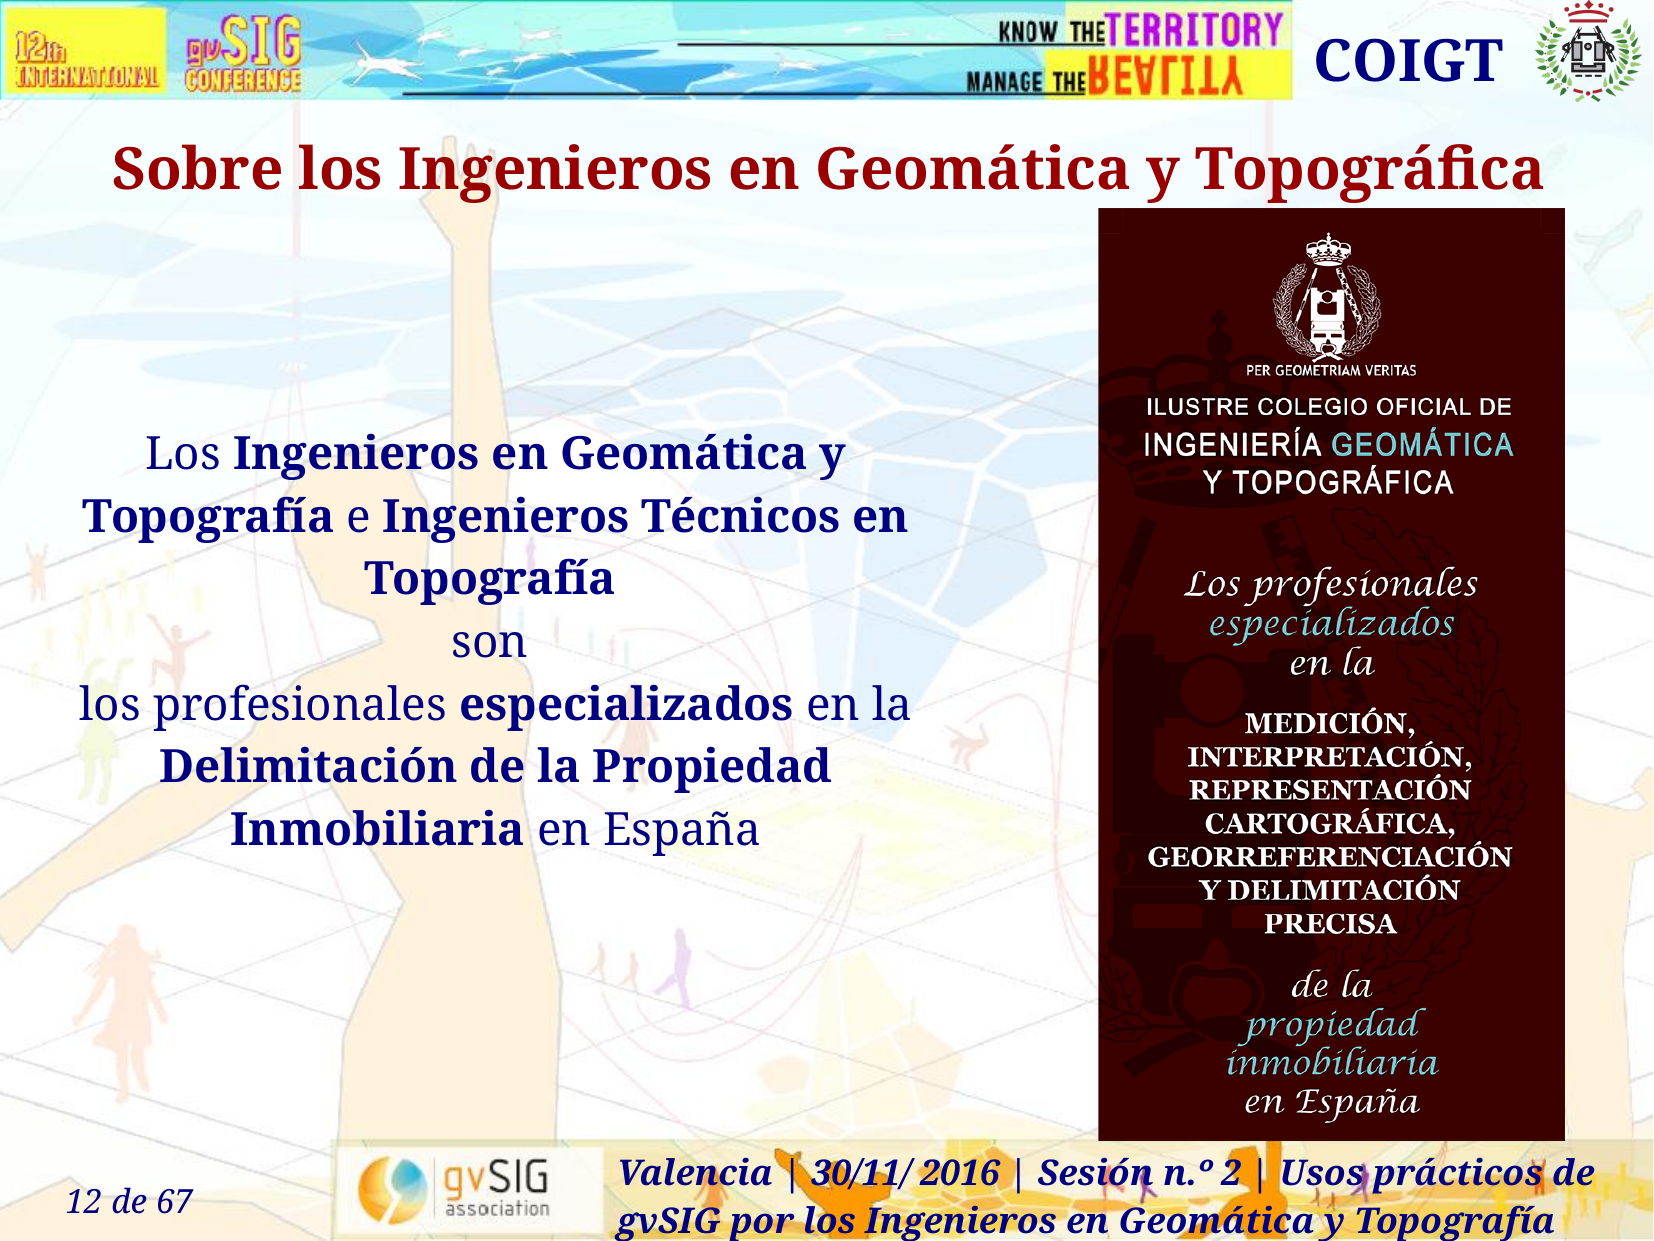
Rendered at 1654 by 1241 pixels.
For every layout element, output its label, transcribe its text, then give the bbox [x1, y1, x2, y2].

text_box COIGT [1299, 12, 1654, 148]
picture [0, 0, 1654, 1241]
text_box Los Ingenieros en Geomática y Topografía e Ingenieros Técnicos en Topografía son los profesionales especializados en la Delimitación de la Propiedad Inmobiliaria en España [23, 413, 969, 1111]
text_box <número> de 67 [50, 1170, 383, 1241]
text_box Sobre los Ingenieros en Geomática y Topográfica [28, 120, 1630, 268]
text_box Valencia | 30/11/ 2016 | Sesión n.º 2 | Usos prácticos de gvSIG por los Ingenieros en Geomática y Topografía [602, 1140, 1654, 1241]
